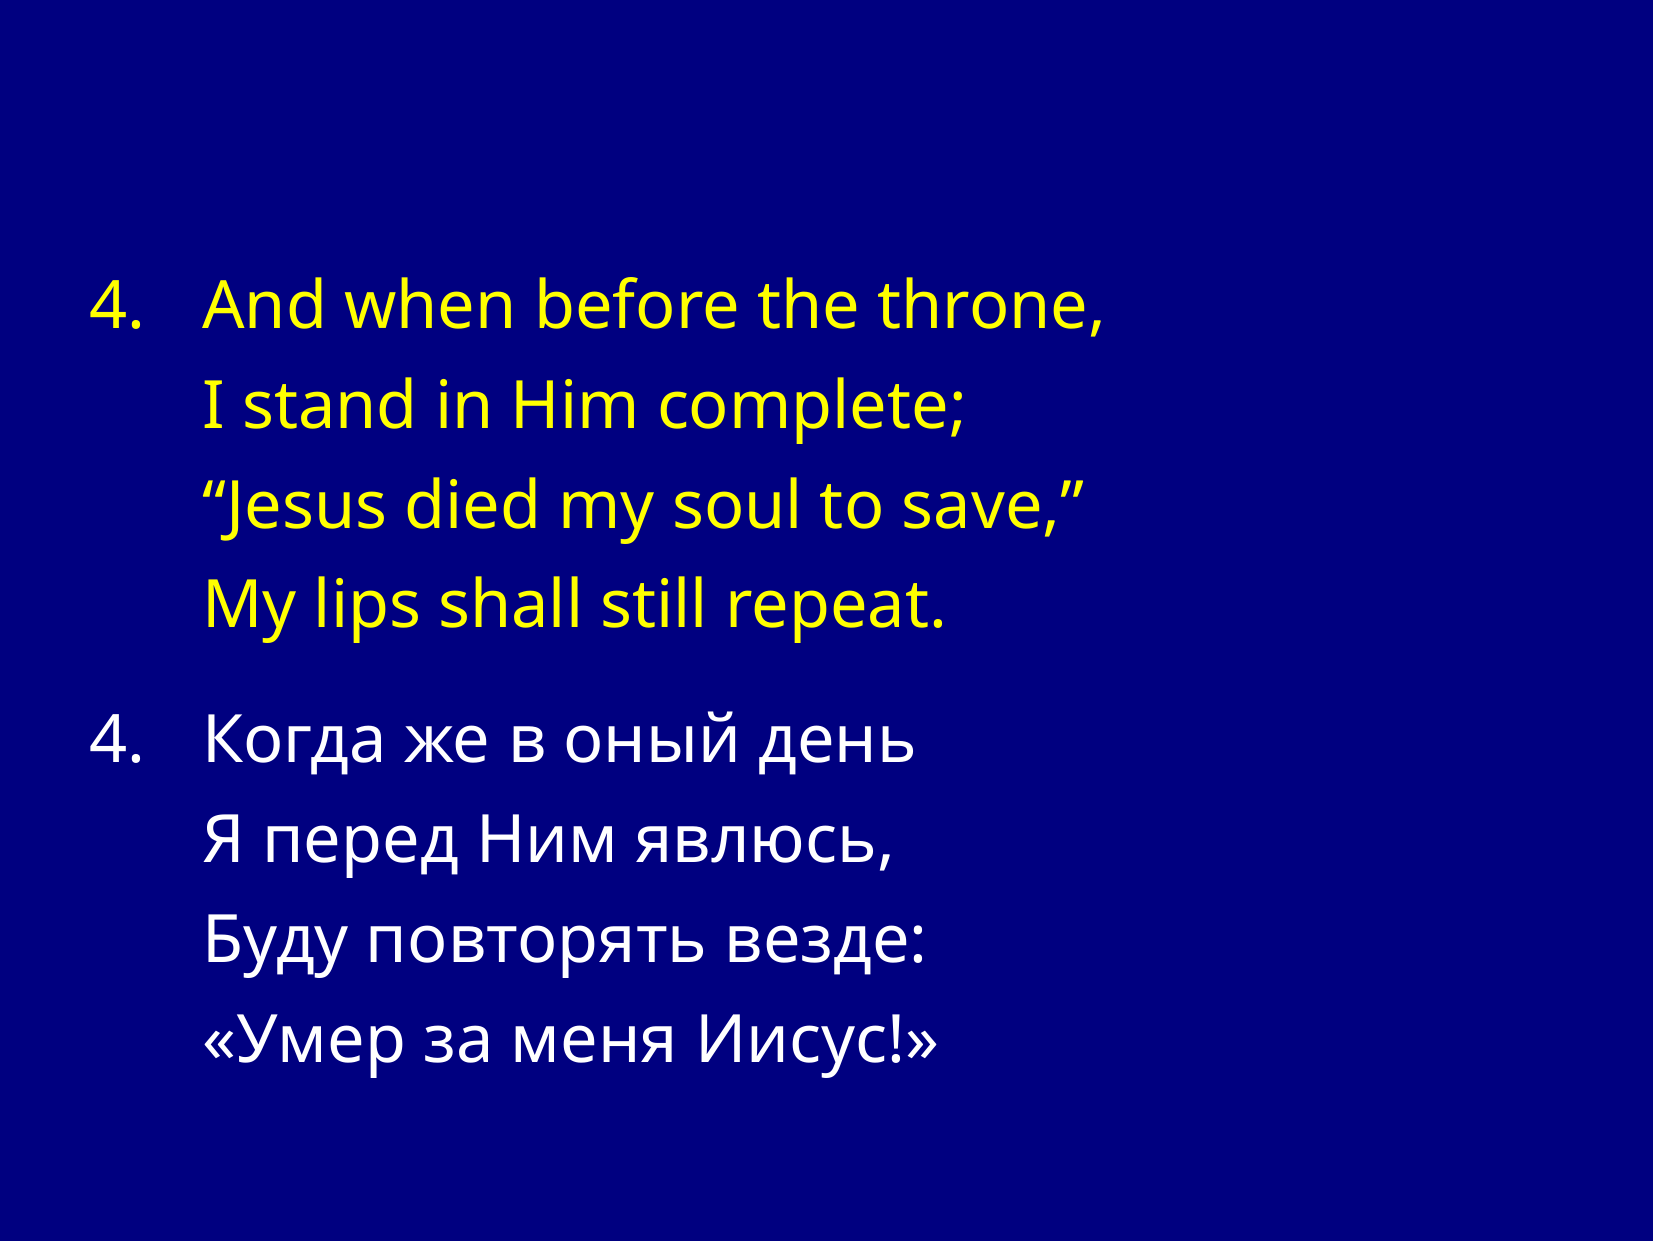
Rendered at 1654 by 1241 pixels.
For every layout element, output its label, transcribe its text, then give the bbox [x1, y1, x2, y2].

text_box 4. Когда же в оный день Я перед Ним явлюсь, Буду повторять везде: «Умер за меня Иисус!» [75, 675, 1576, 1163]
text_box 4. And when before the throne, I stand in Him complete; “Jesus died my soul to save,” My lips shall still repeat. [75, 150, 1576, 638]
